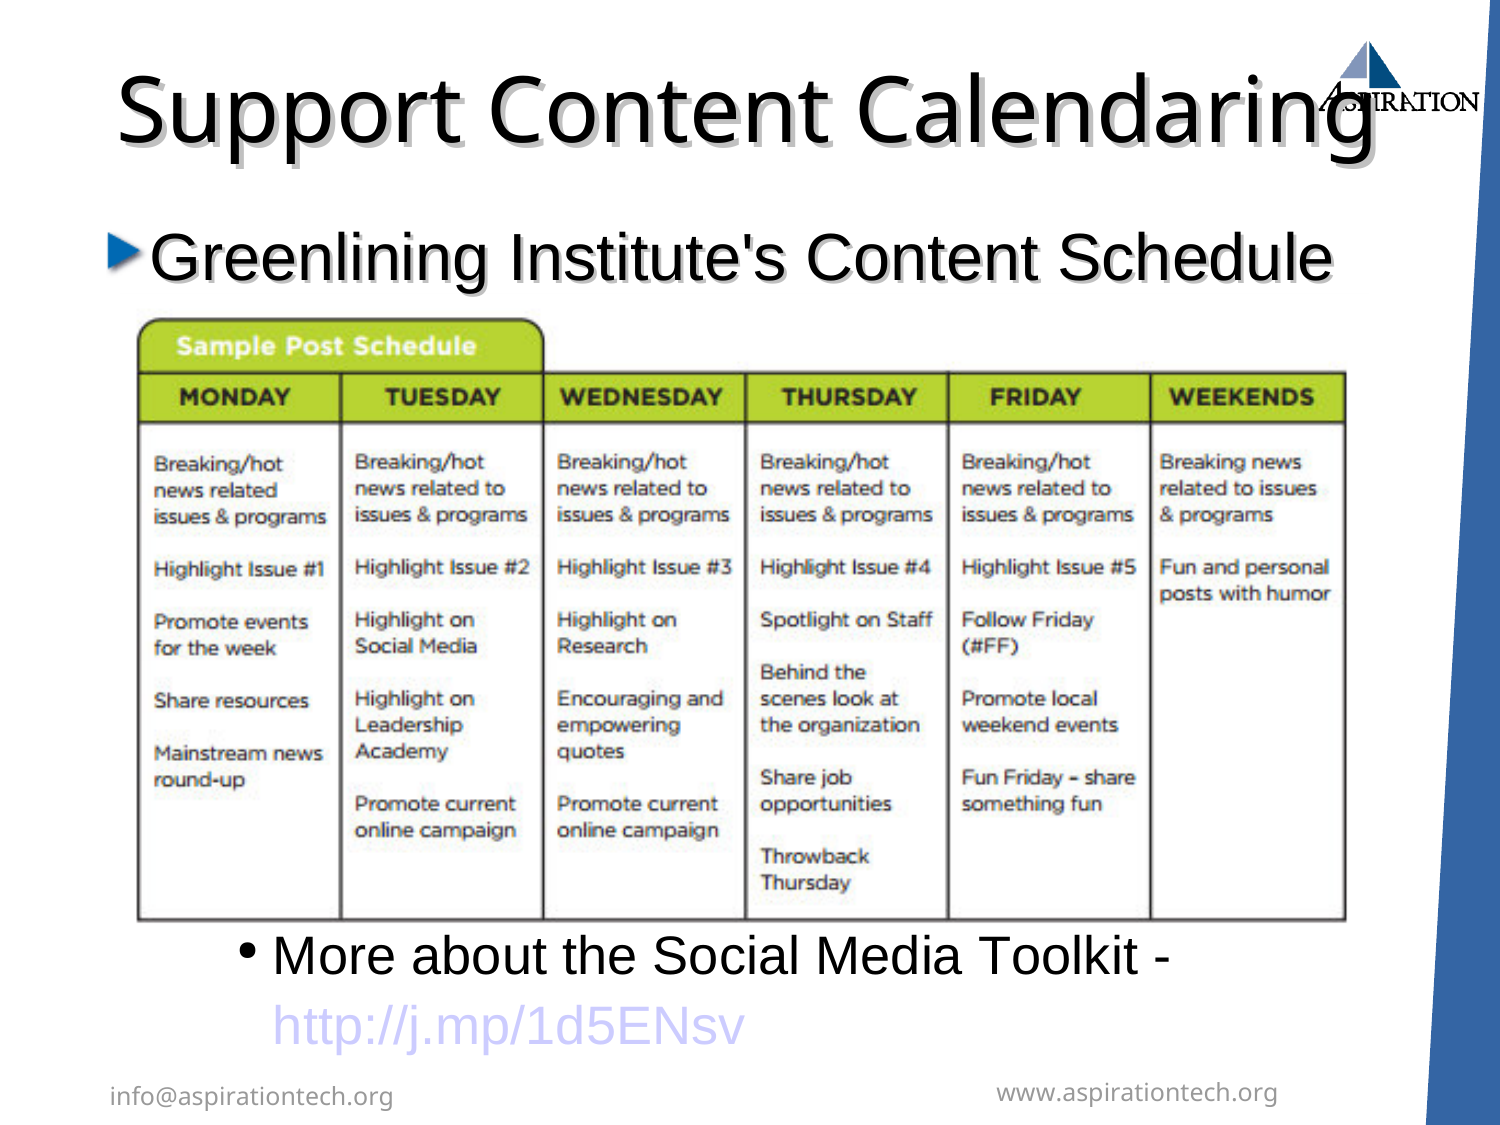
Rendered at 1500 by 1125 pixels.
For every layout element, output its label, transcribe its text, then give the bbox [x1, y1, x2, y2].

list Greenlining Institute's Content Schedule More about the Social Media Toolkit - http://j.mp/1d5ENsv [49, 209, 1448, 1056]
title Support Content Calendaring [49, 7, 1448, 195]
picture [1448, 41, 1480, 120]
